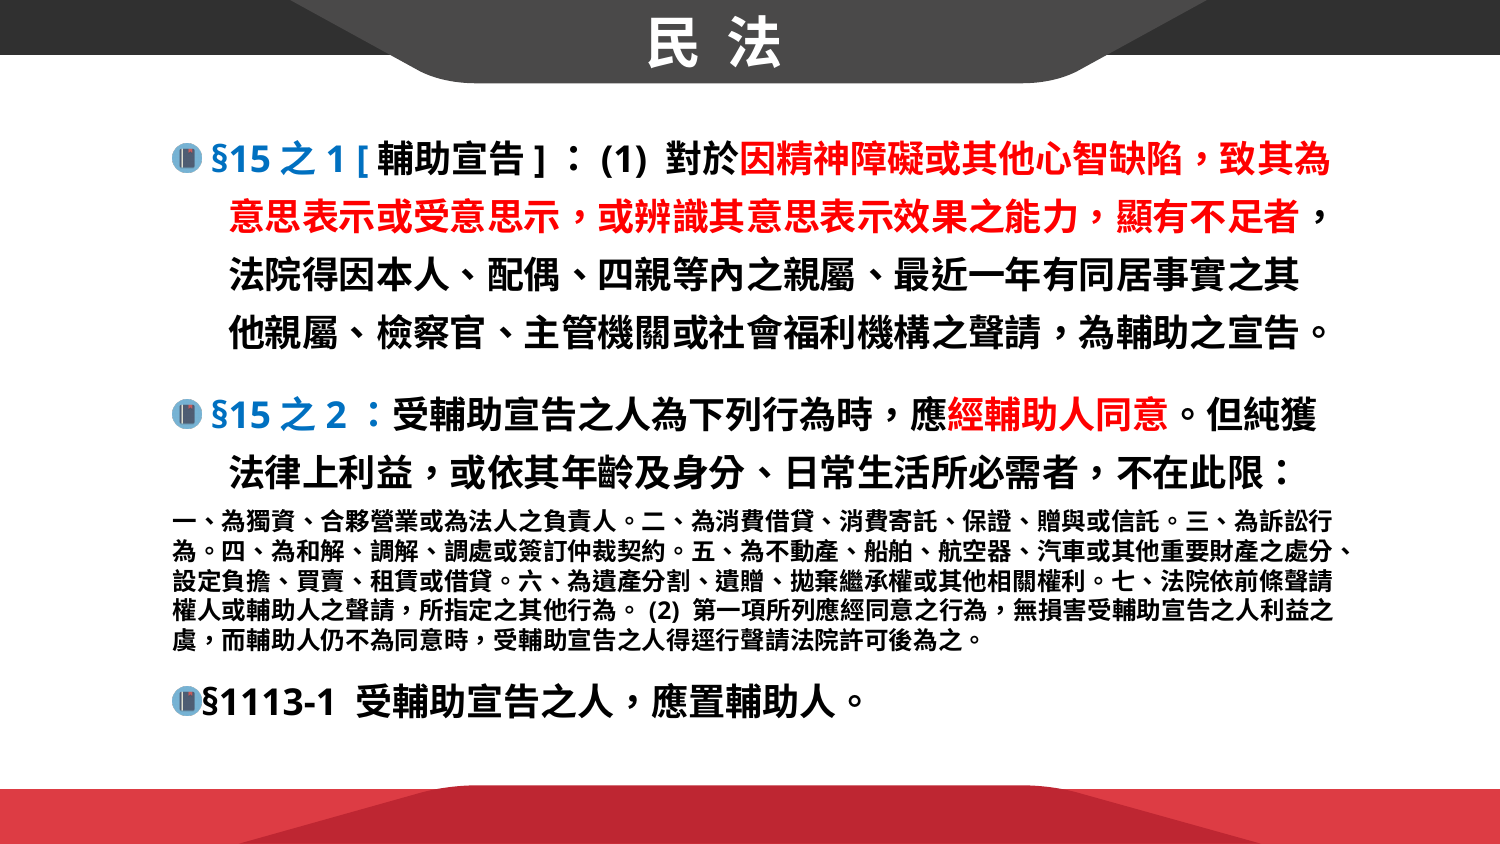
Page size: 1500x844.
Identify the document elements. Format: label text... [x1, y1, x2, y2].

text_box 民 法 [630, 0, 808, 84]
text_box [0, 0, 630, 81]
text_box [808, 0, 1500, 81]
text_box [0, 786, 1500, 844]
list §15之1 [輔助宣告]：(1) 對於因精神障礙或其他心智缺陷，致其為意思表示或受意思示，或辨識其意思表示效果之能力，顯有不足者，法院得因本人、配偶、四親等內之親屬、最近一年有同居事實之其他親屬、檢察官、主管機關或社會福利機構之聲請，為輔助之宣告。 §15之2：受輔助宣告之人為下列行為時，應經輔助人同意。但純獲法律上利益，或依其年齡及身分、日常生活所必需者，不在此限： 一、為獨資、合夥營業或為法人之負責人。二、為消費借貸、消費寄託、保證、贈與或信託。三、為訴訟行為。四、為和解、調解、調處或簽訂仲裁契約。五、為不動產、船舶、航空器、汽車或其他重要財產之處分、設定負擔、買賣、租賃或借貸。六、為遺產分割、遺贈、拋棄繼承權或其他相關權利。七、法院依前條聲請權人或輔助人之聲請，所指定之其他行為。(2) 第一項所列應經同意之行為，無損害受輔助宣告之人利益之虞，而輔助人仍不為同意時，受輔助宣告之人得逕行聲請法院許可後為之。 §1113-1 受輔助宣告之人，應置輔助人。 [157, 81, 1352, 786]
